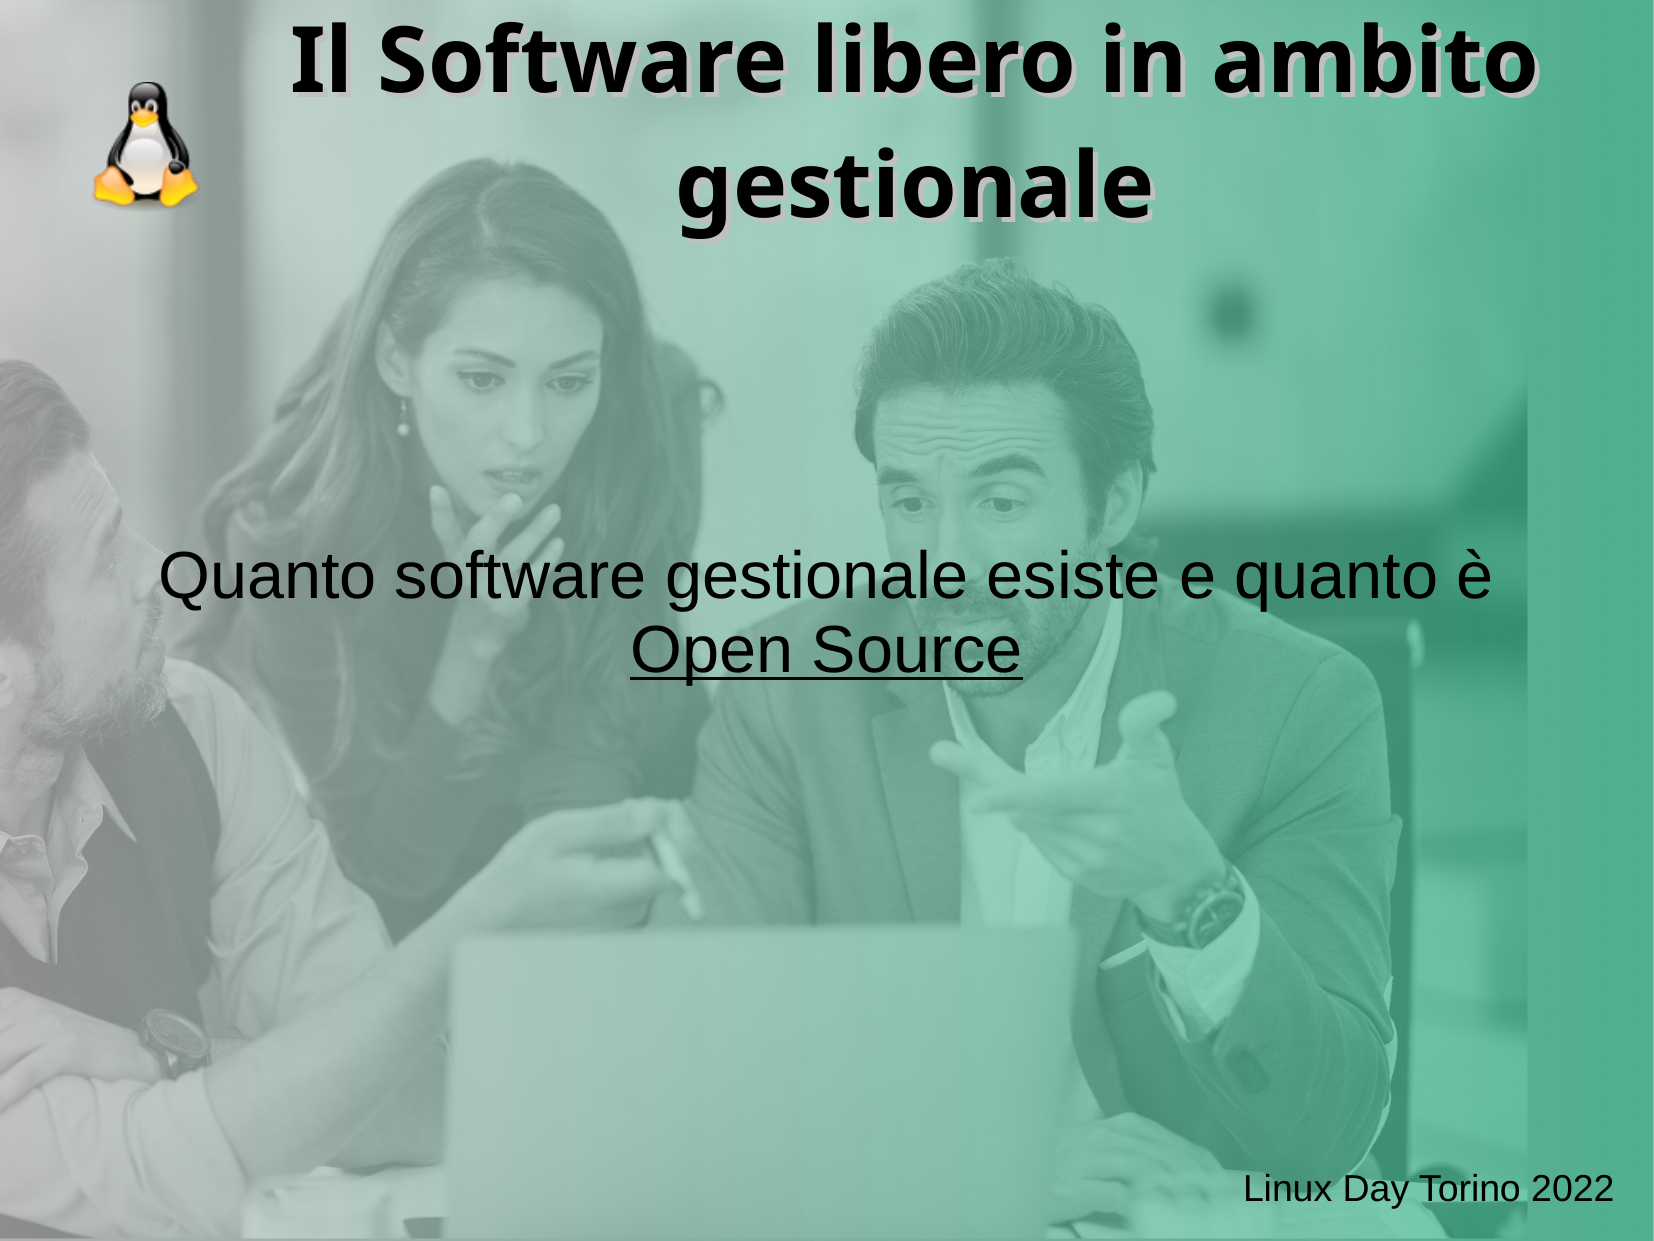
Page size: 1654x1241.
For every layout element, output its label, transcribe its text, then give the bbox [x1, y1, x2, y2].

title Il Software libero in ambito gestionale [259, 17, 1571, 222]
subtitle Quanto software gestionale esiste e quanto è Open Source [82, 290, 1571, 1010]
text_box Linux Day Torino 2022 [1228, 1159, 1630, 1217]
picture [0, 0, 1654, 1241]
